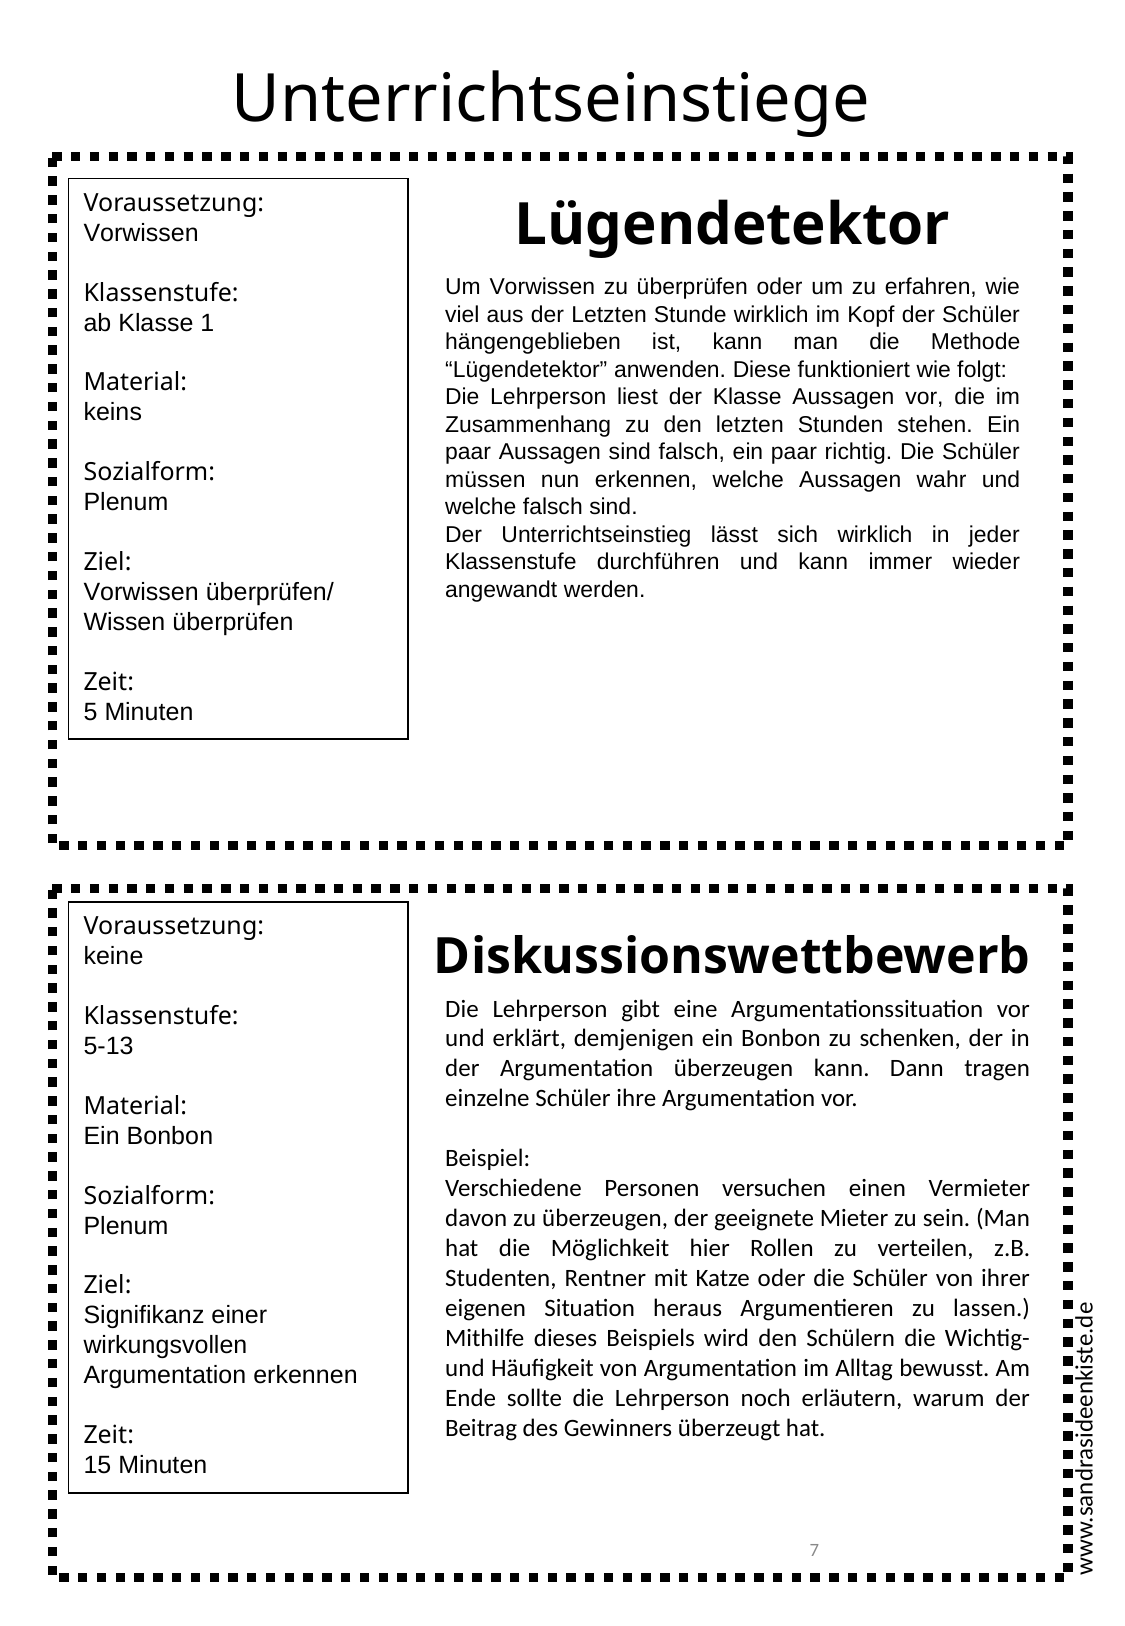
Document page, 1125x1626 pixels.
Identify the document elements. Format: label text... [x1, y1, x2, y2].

text_box Diskussionswettbewerb [410, 915, 1055, 992]
text_box Lügendetektor [410, 178, 1055, 265]
text_box Voraussetzung: keine Klassenstufe: 5-13 Material: Ein Bonbon Sozialform: Plenum Ziel: Signifikanz einer wirkungsvollen Argumentation erkennen Zeit: 15 Minuten [68, 902, 409, 1493]
text_box Um Vorwissen zu überprüfen oder um zu erfahren, wie viel aus der Letzten Stunde wirklich im Kopf der Schüler hängengeblieben ist, kann man die Methode “Lügendetektor” anwenden. Diese funktioniert wie folgt: Die Lehrperson liest der Klasse Aussagen vor, die im Zusammenhang zu den letzten Stunden stehen. Ein paar Aussagen sind falsch, ein paar richtig. Die Schüler müssen nun erkennen, welche Aussagen wahr und welche falsch sind. Der Unterrichtseinstieg lässt sich wirklich in jeder Klassenstufe durchführen und kann immer wieder angewandt werden. [430, 264, 1039, 613]
text_box Voraussetzung: Vorwissen Klassenstufe: ab Klasse 1 Material: keins Sozialform: Plenum Ziel: Vorwissen überprüfen/ Wissen überprüfen Zeit: 5 Minuten [68, 178, 409, 740]
text_box Unterrichtseinstiege [52, 47, 1069, 144]
text_box Die Lehrperson gibt eine Argumentationssituation vor und erklärt, demjenigen ein Bonbon zu schenken, der in der Argumentation überzeugen kann. Dann tragen einzelne Schüler ihre Argumentation vor. Beispiel: Verschiedene Personen versuchen einen Vermieter davon zu überzeugen, der geeignete Mieter zu sein. (Man hat die Möglichkeit hier Rollen zu verteilen, z.B. Studenten, Rentner mit Katze oder die Schüler von ihrer eigenen Situation heraus Argumentieren zu lassen.) Mithilfe dieses Beispiels wird den Schülern die Wichtig- und Häufigkeit von Argumentation im Alltag bewusst. Am Ende sollte die Lehrperson noch erläutern, warum der Beitrag des Gewinners überzeugt hat. [430, 984, 1047, 1455]
text_box www.sandrasideenkiste.de [1059, 1074, 1106, 1591]
text_box [794, 1506, 1048, 1593]
